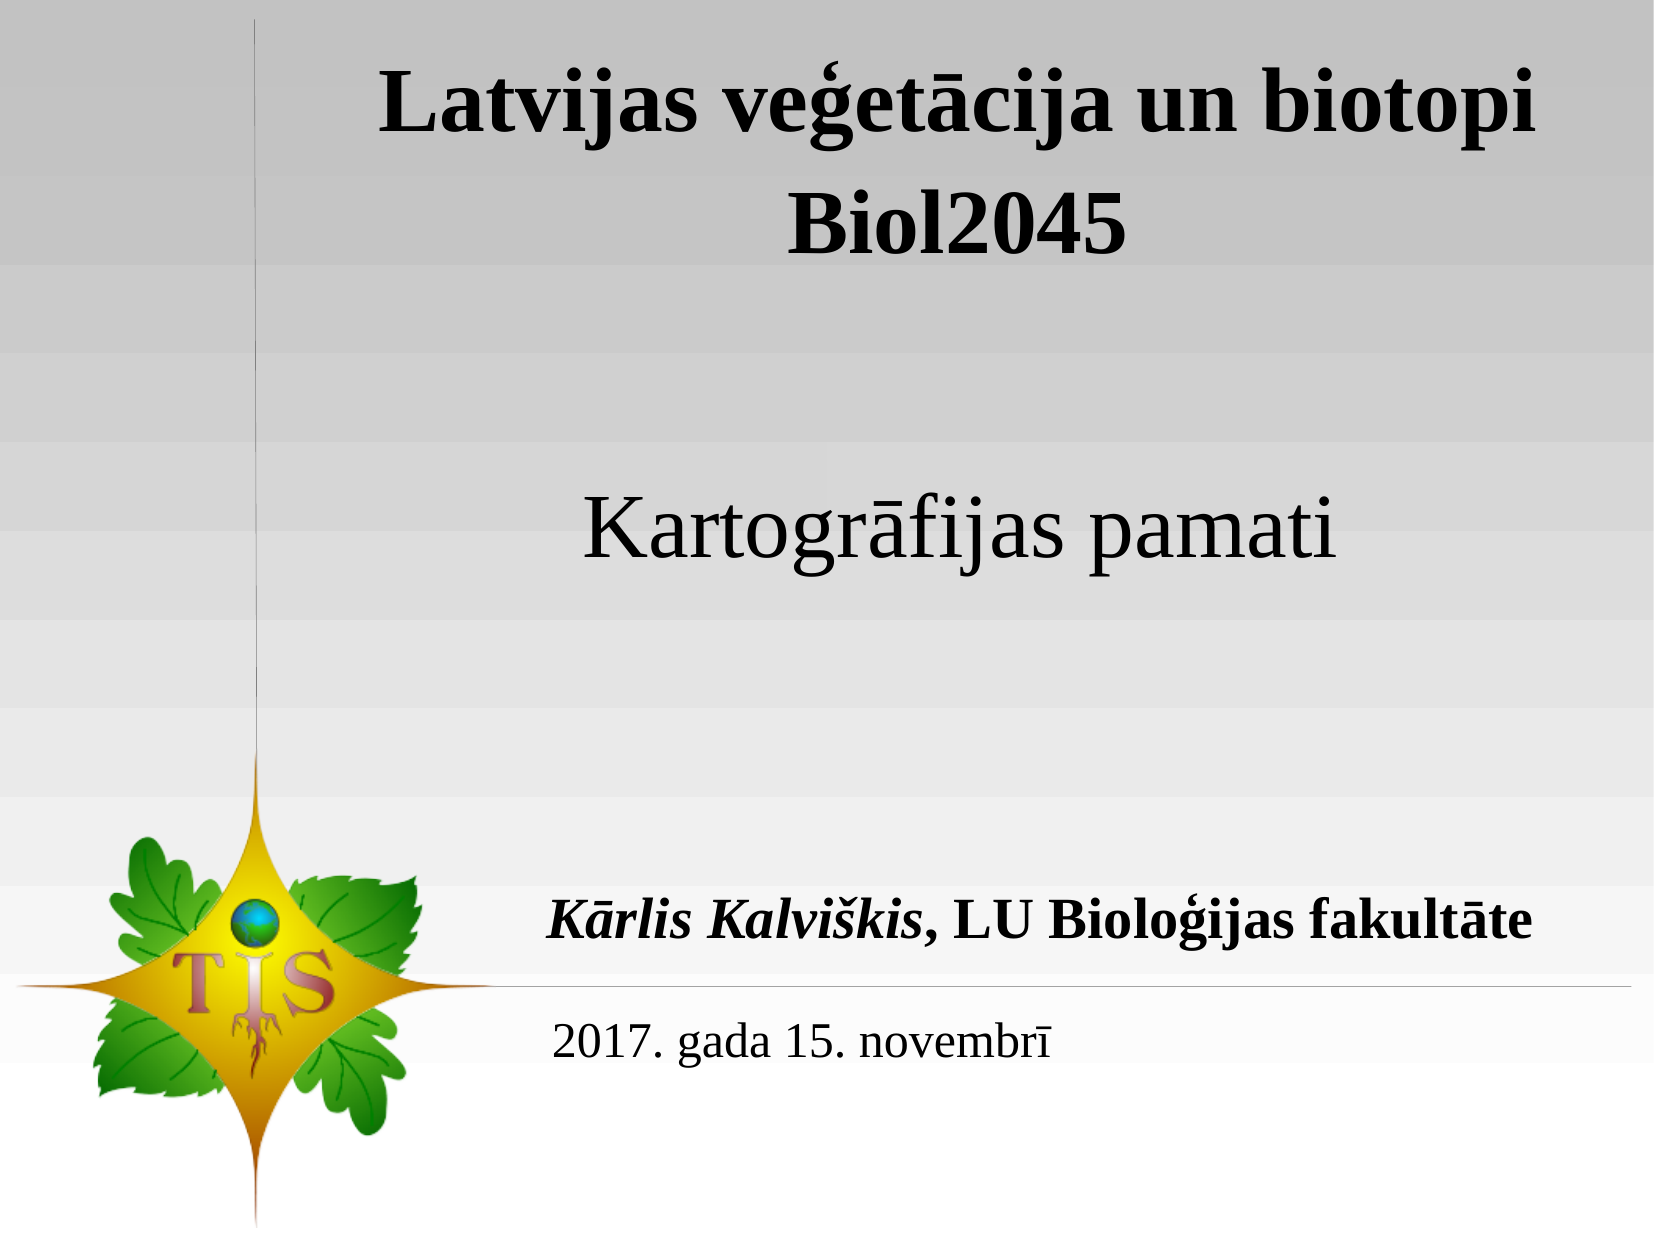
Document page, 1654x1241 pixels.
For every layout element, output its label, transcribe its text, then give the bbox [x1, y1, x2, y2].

list 2017. gada 15. novembrī [480, 1013, 1630, 1241]
title Kartogrāfijas pamati [327, 413, 1595, 621]
picture [0, 0, 1654, 1241]
text_box Kārlis Kalviškis, LU Bioloģijas fakultāte [546, 886, 1535, 952]
